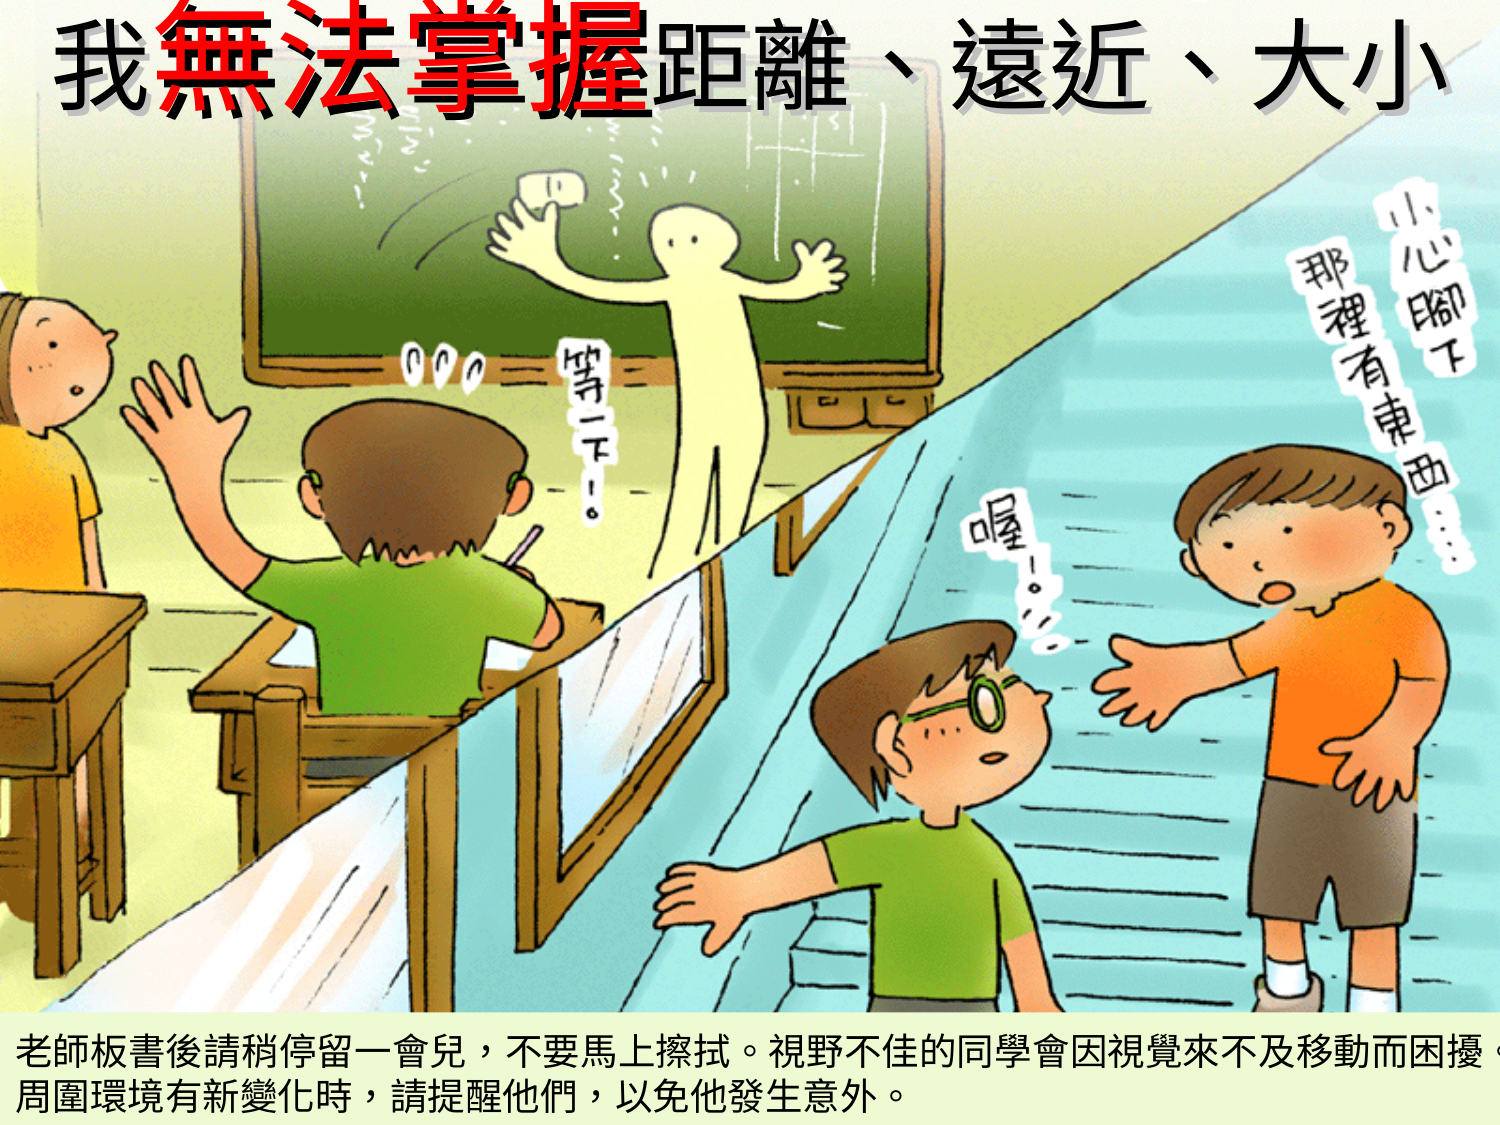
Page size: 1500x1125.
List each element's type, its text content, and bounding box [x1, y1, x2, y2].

picture [0, 138, 1500, 1012]
subtitle 老師板書後請稍停留一會兒，不要馬上擦拭。視野不佳的同學會因視覺來不及移動而困擾。周圍環境有新變化時，請提醒他們，以免他發生意外。 [0, 1012, 1500, 1125]
title 我無法掌握距離、遠近、大小 [0, 0, 1500, 138]
